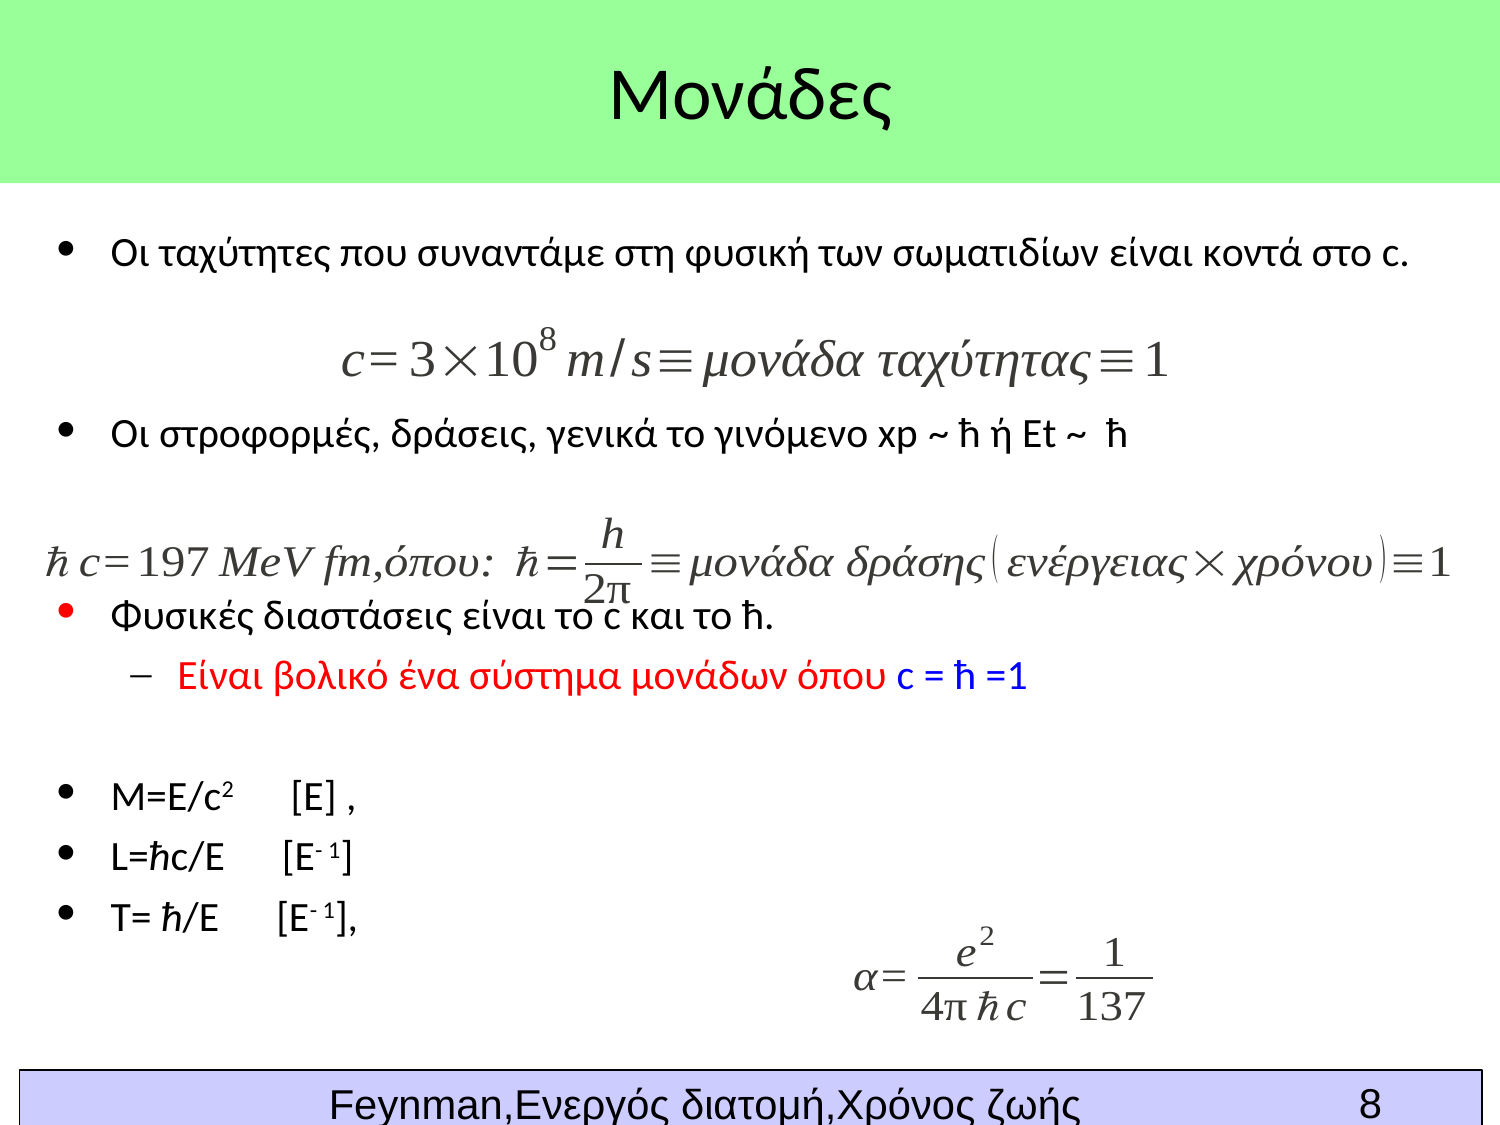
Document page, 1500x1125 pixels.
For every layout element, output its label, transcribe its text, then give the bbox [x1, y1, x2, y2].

chart [32, 510, 1471, 615]
text_box Οι ταχύτητες που συναντάμε στη φυσική των σωματιδίων είναι κοντά στο c. Οι στροφορμές, δράσεις, γενικά το γινόμενο xp ~ ħ ή Et ~ ħ Φυσικές διαστάσεις είναι το c και το ħ. Είναι βολικό ένα σύστημα μονάδων όπου c = ħ =1 Μ=Ε/c2 [E] , L=ħc/E [E- 1] T= ħ/E [E- 1], [40, 217, 1446, 510]
chart [841, 921, 1172, 1029]
chart [327, 321, 1188, 387]
text_box Οι ταχύτητες που συναντάμε στη φυσική των σωματιδίων είναι κοντά στο c. Οι στροφορμές, δράσεις, γενικά το γινόμενο xp ~ ħ ή Et ~ ħ Φυσικές διαστάσεις είναι το c και το ħ. Είναι βολικό ένα σύστημα μονάδων όπου c = ħ =1 Μ=Ε/c2 [E] , L=ħc/E [E- 1] T= ħ/E [E- 1], [40, 615, 1446, 960]
text_box Μονάδες [0, 0, 1500, 184]
